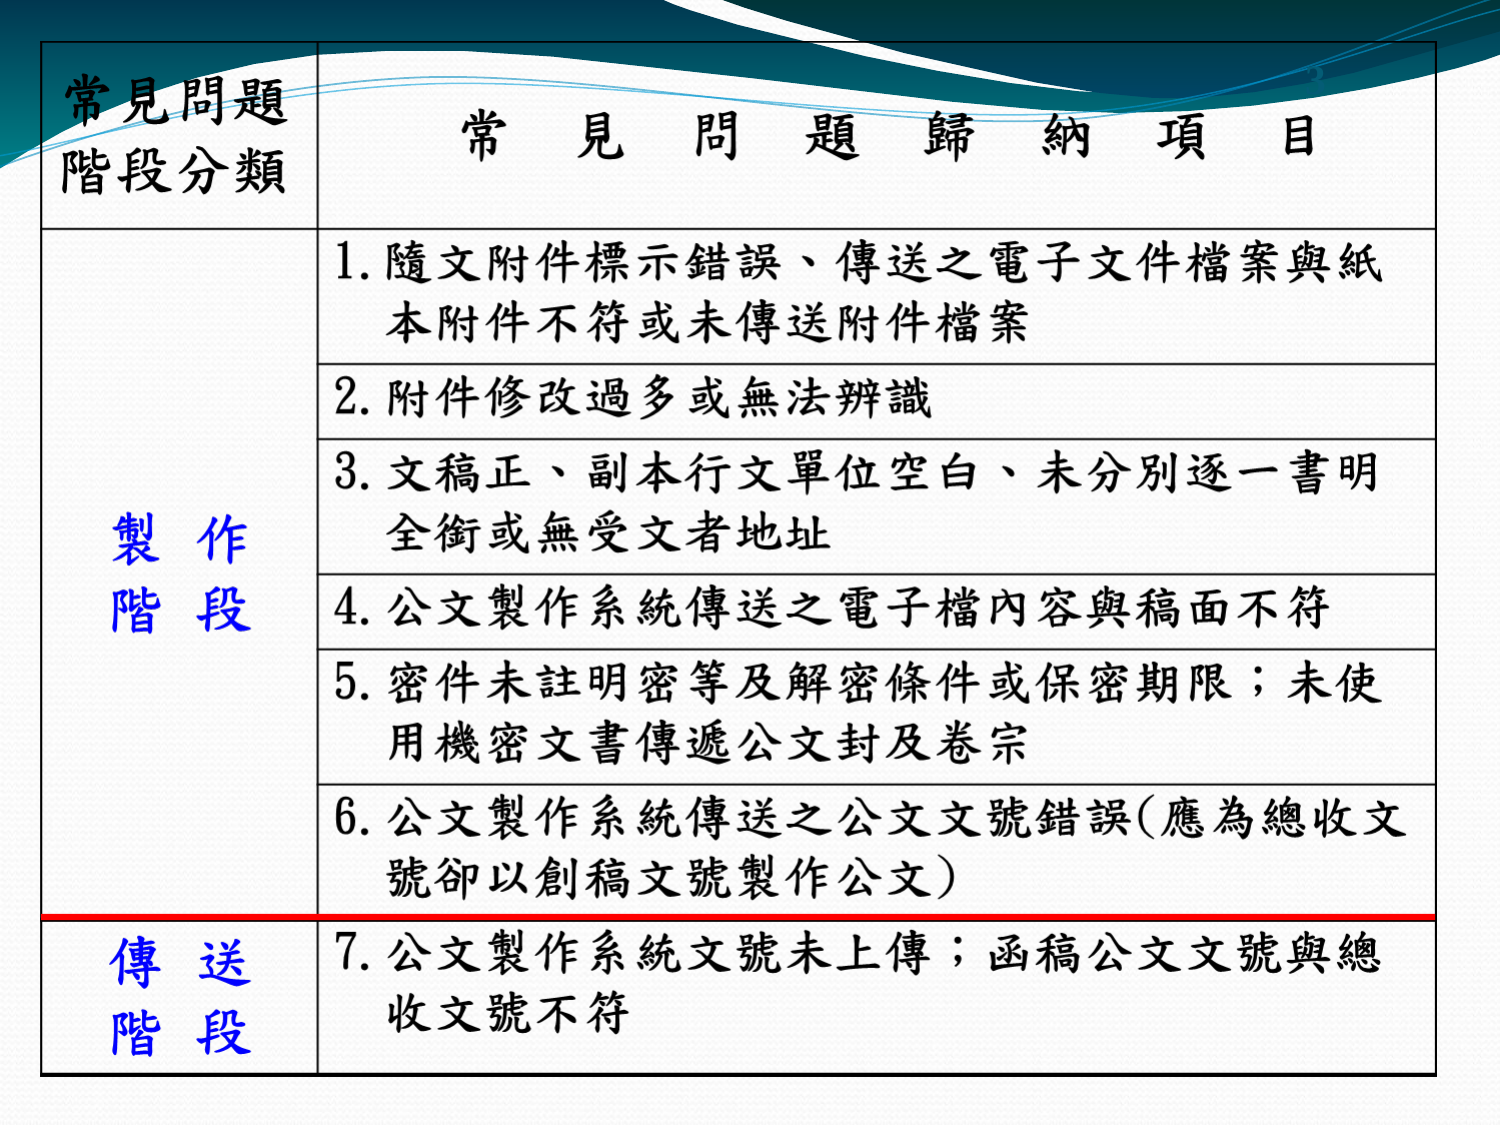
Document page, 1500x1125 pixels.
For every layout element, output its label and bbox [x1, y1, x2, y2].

picture [21, 40, 1439, 1103]
